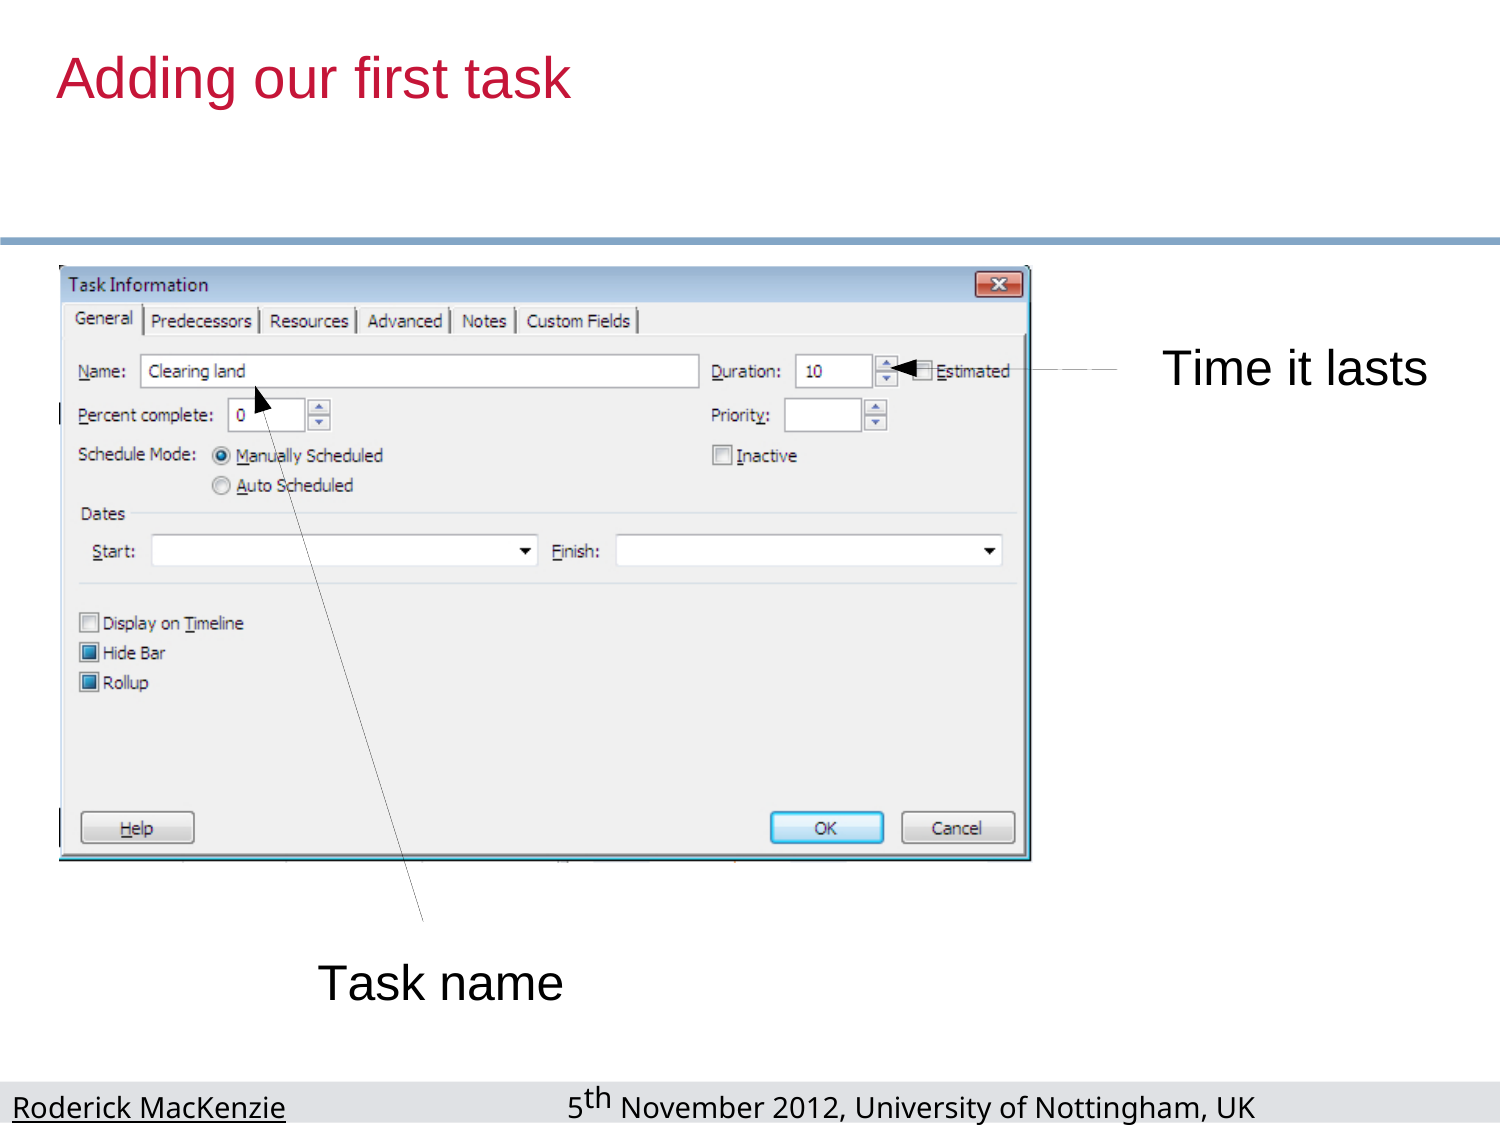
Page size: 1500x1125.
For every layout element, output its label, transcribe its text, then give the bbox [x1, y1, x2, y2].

text_box Task name [302, 943, 581, 1019]
text_box Time it lasts [1147, 328, 1445, 404]
title Adding our first task [41, 26, 1171, 131]
picture [59, 265, 1033, 863]
